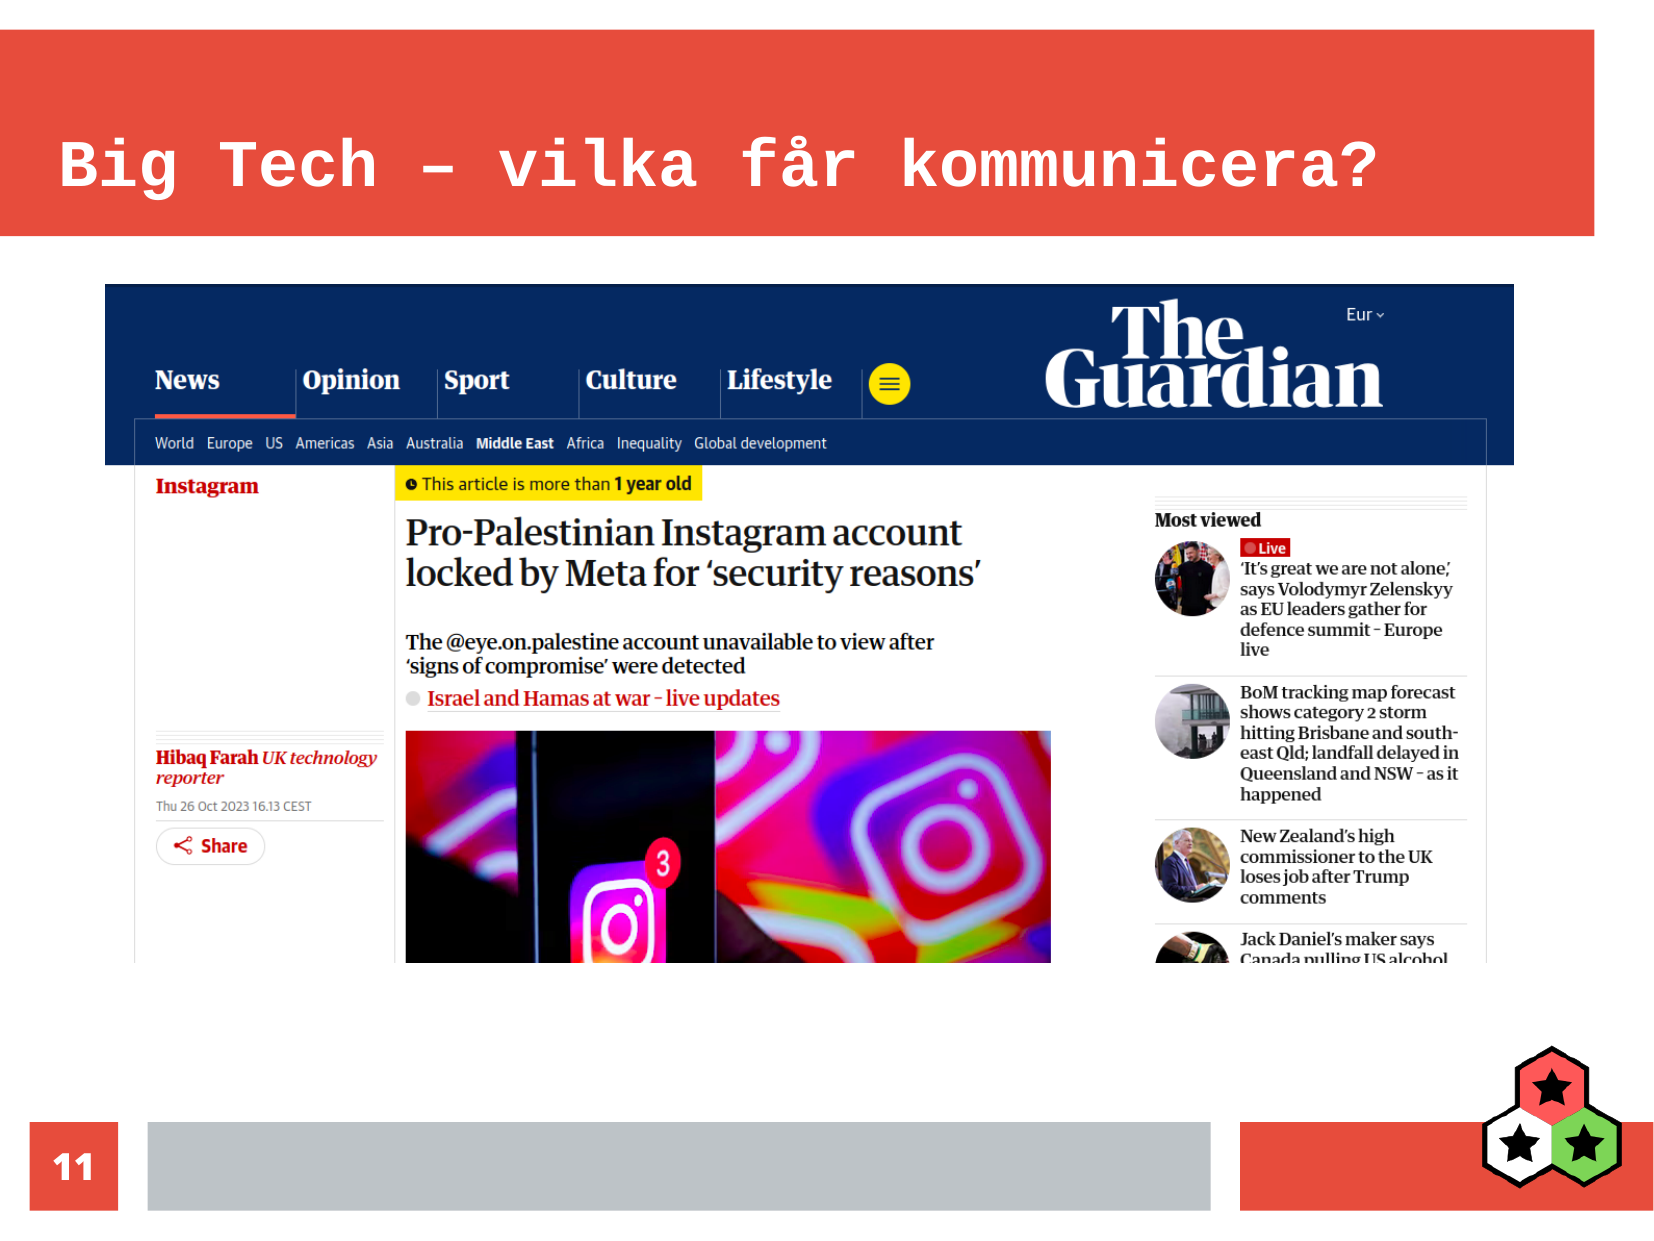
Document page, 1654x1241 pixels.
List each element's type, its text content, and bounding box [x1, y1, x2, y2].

title Big Tech – vilka får kommunicera? [59, 59, 1595, 207]
picture [1463, 1028, 1640, 1205]
picture [105, 284, 1514, 964]
